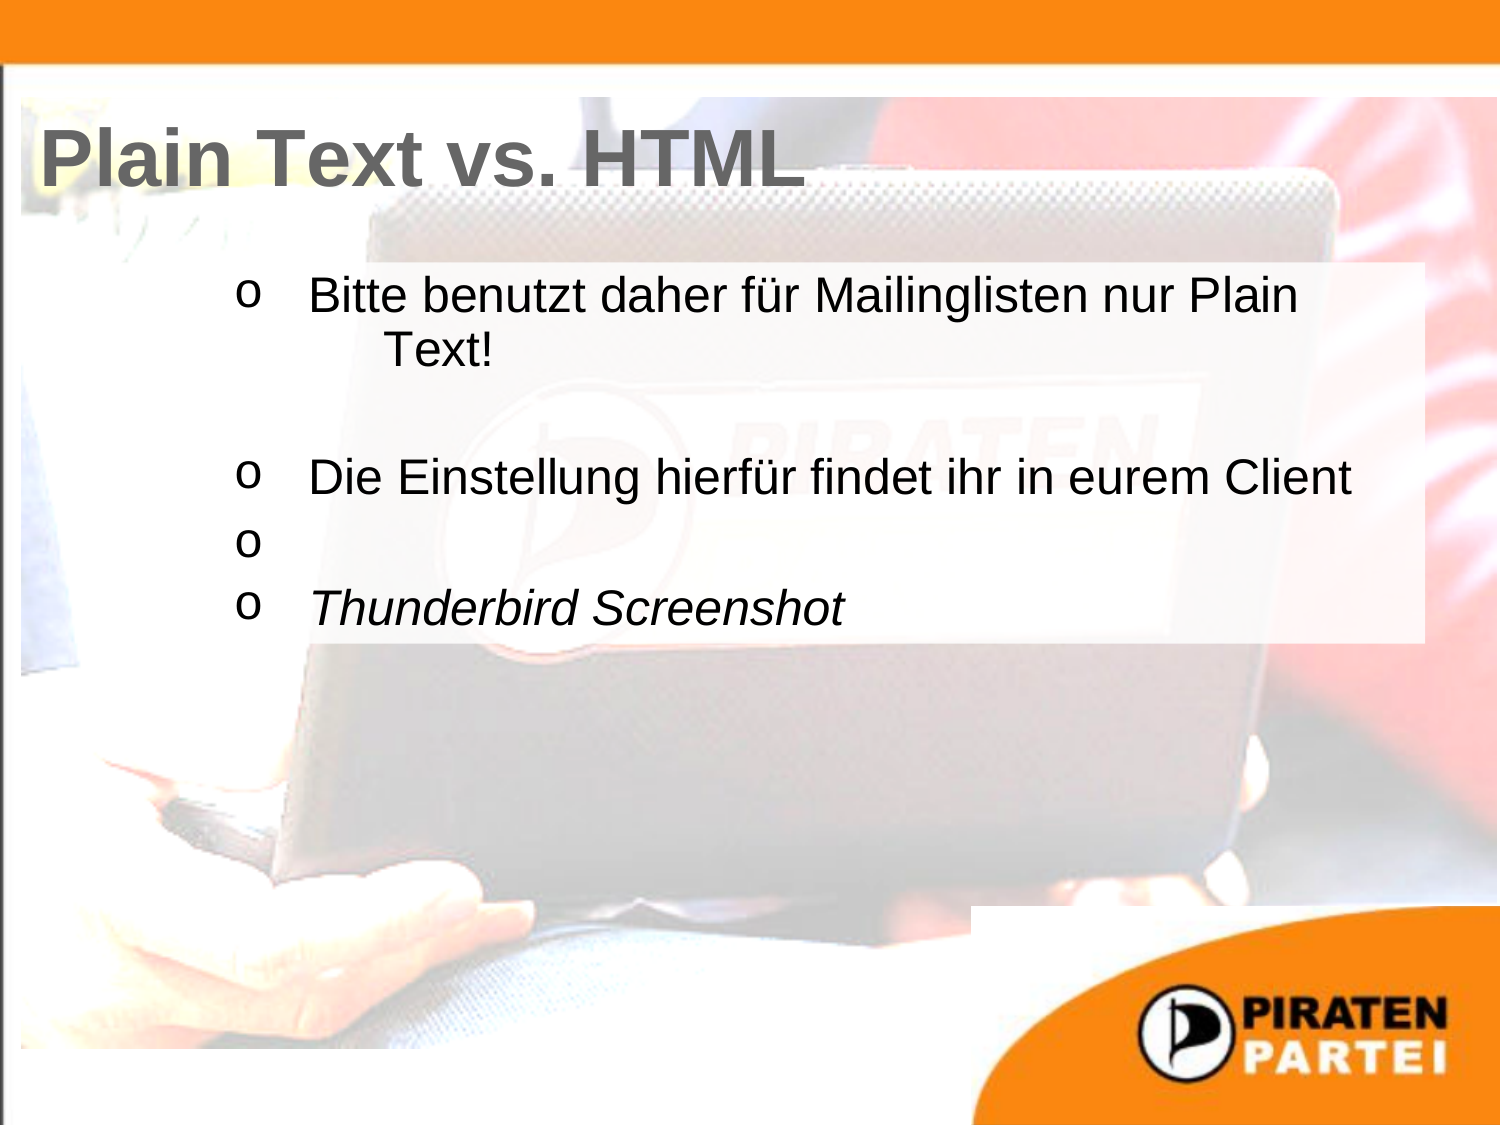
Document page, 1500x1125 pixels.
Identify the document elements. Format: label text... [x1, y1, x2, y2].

picture [21, 97, 1500, 1125]
list Bitte benutzt daher für Mailinglisten nur Plain Text! Die Einstellung hierfür findet ihr in eurem Client Thunderbird Screenshot [75, 262, 1426, 593]
title Plain Text vs. HTML [24, 97, 1375, 212]
